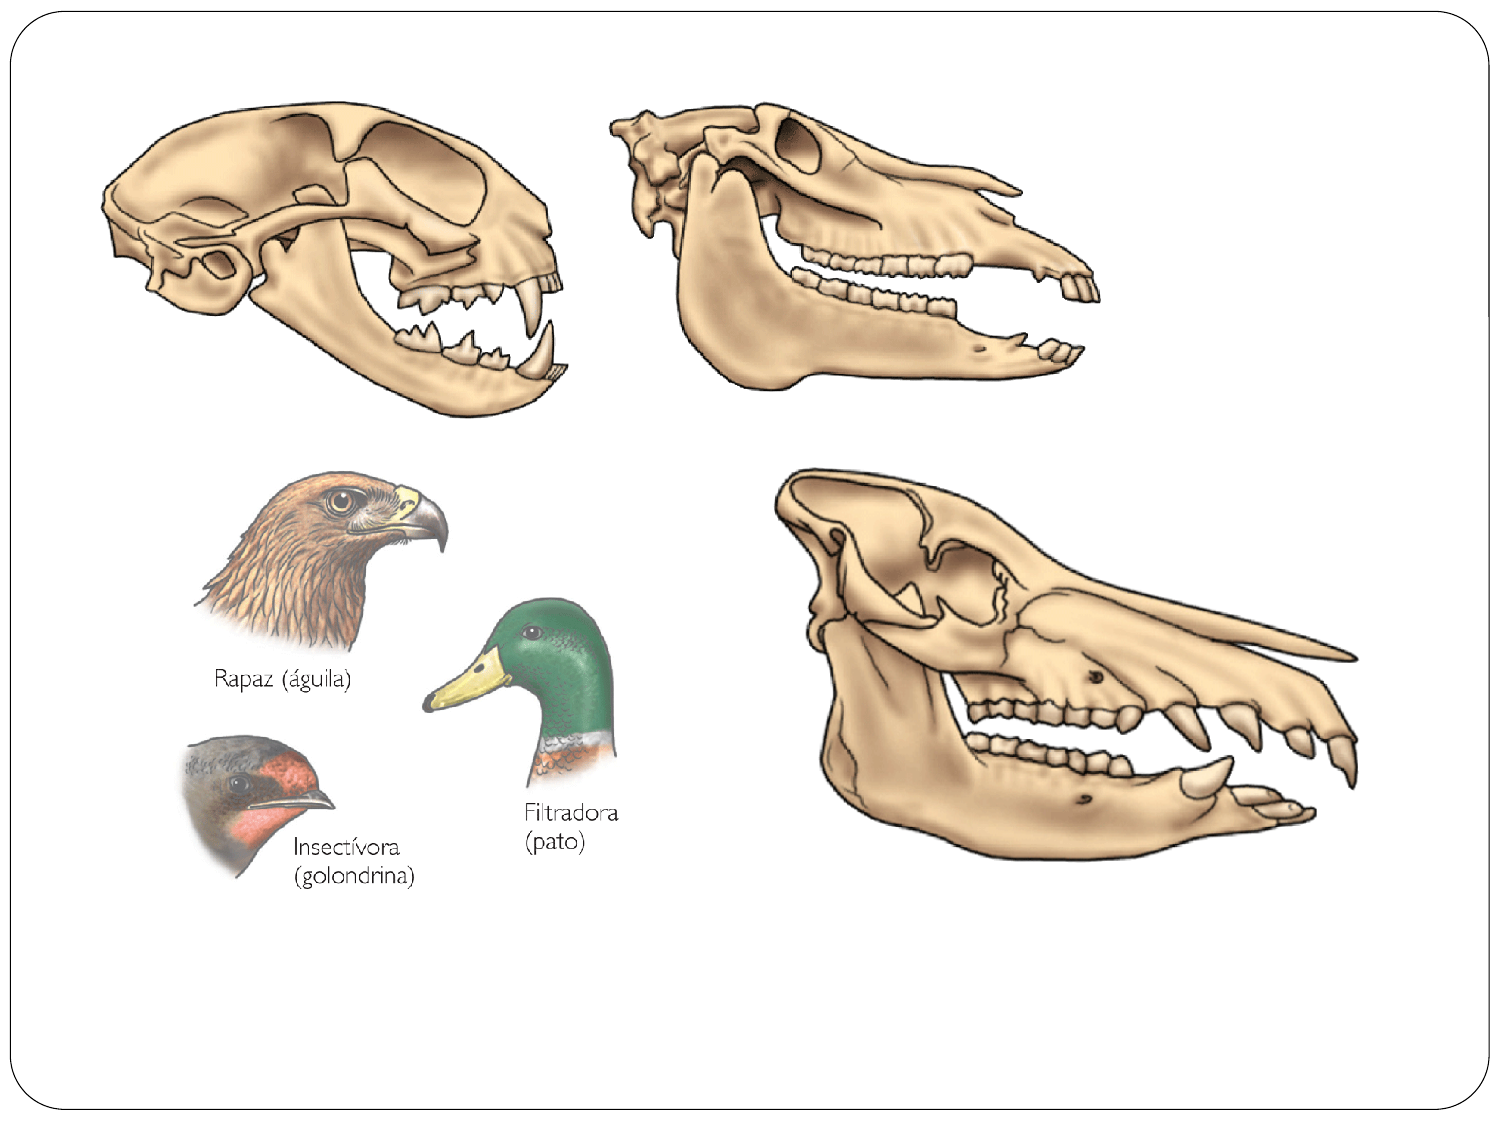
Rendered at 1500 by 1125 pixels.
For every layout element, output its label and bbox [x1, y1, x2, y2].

picture [100, 101, 569, 419]
picture [773, 467, 1360, 863]
picture [608, 101, 1101, 392]
picture [112, 444, 640, 906]
